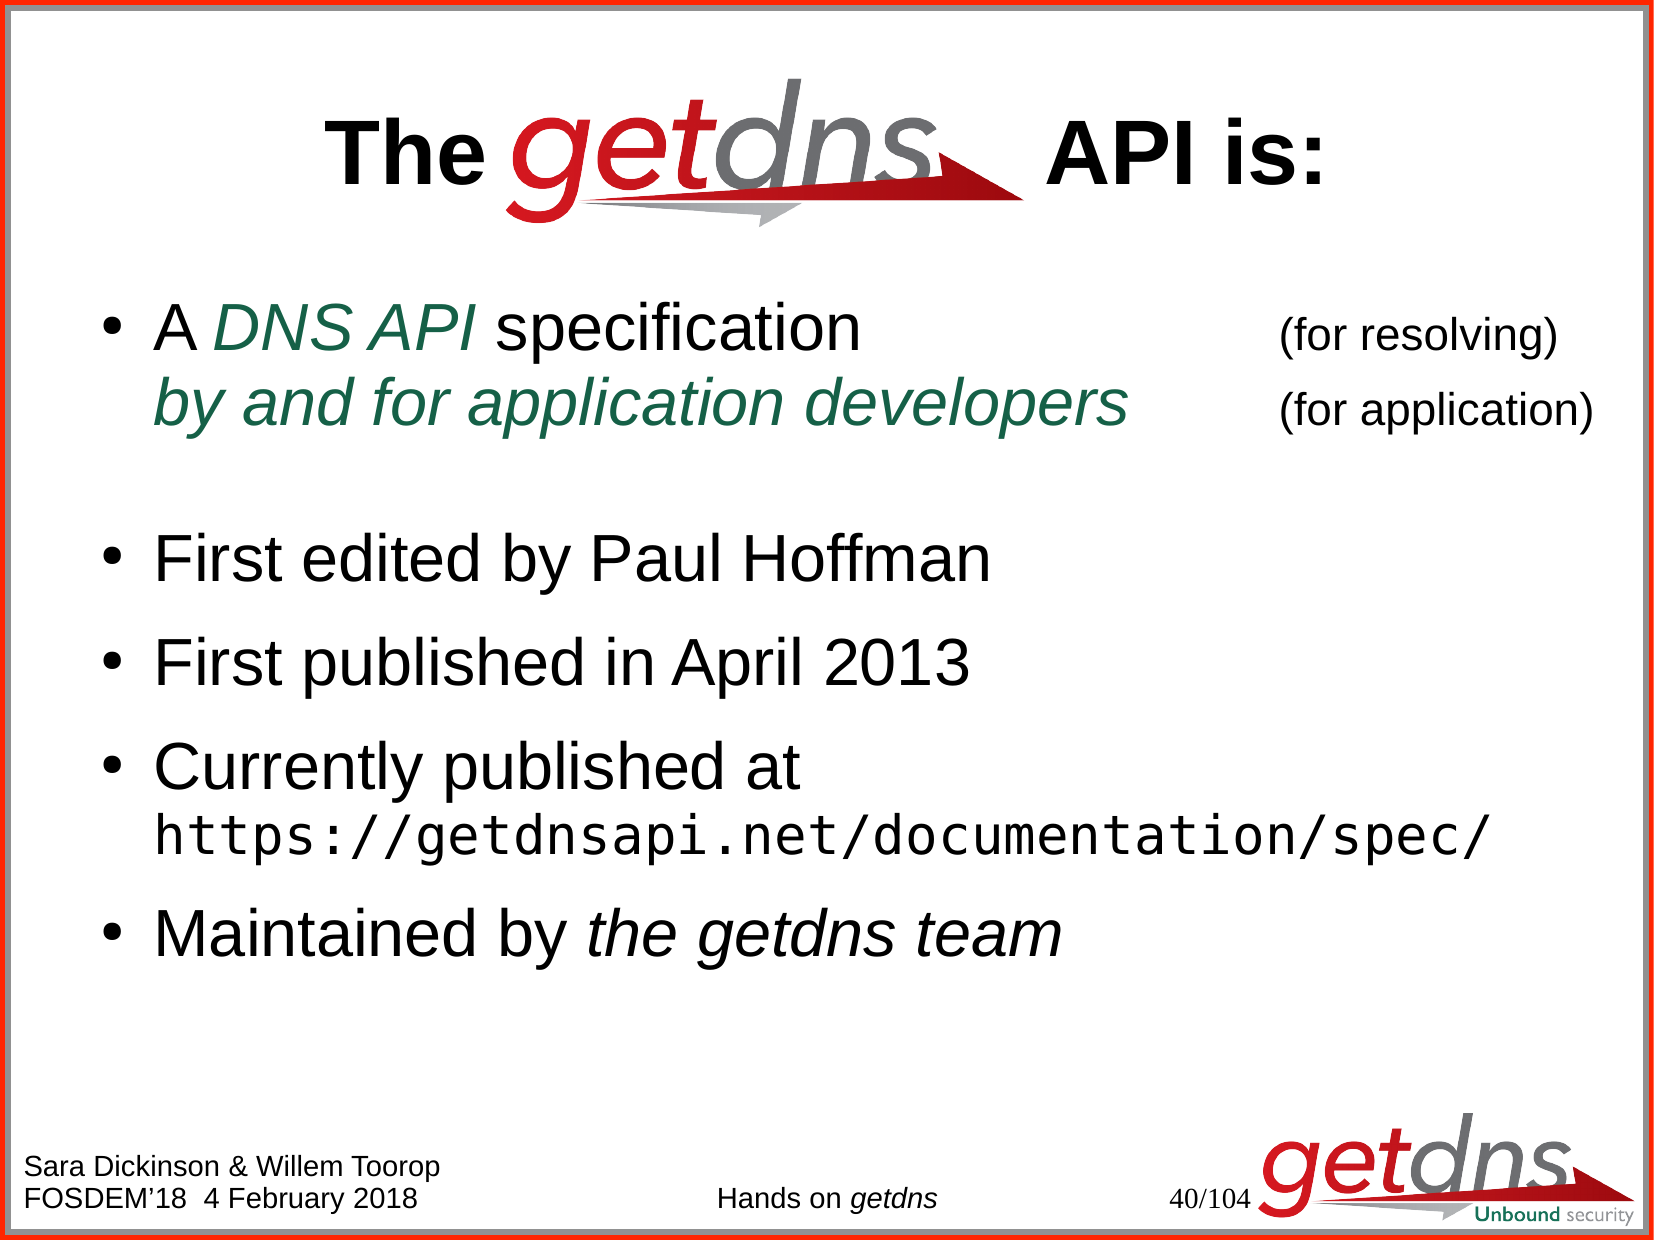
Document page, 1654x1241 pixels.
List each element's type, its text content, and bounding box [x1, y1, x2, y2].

picture [1251, 1111, 1642, 1232]
title The API is: [324, 49, 1642, 257]
list A DNS API specification (for resolving) by and for application developers (for application) First edited by Paul Hoffman First published in April 2013 Currently published at https://getdnsapi.net/documentation/spec/ Maintained by the getdns team [82, 290, 1654, 1111]
